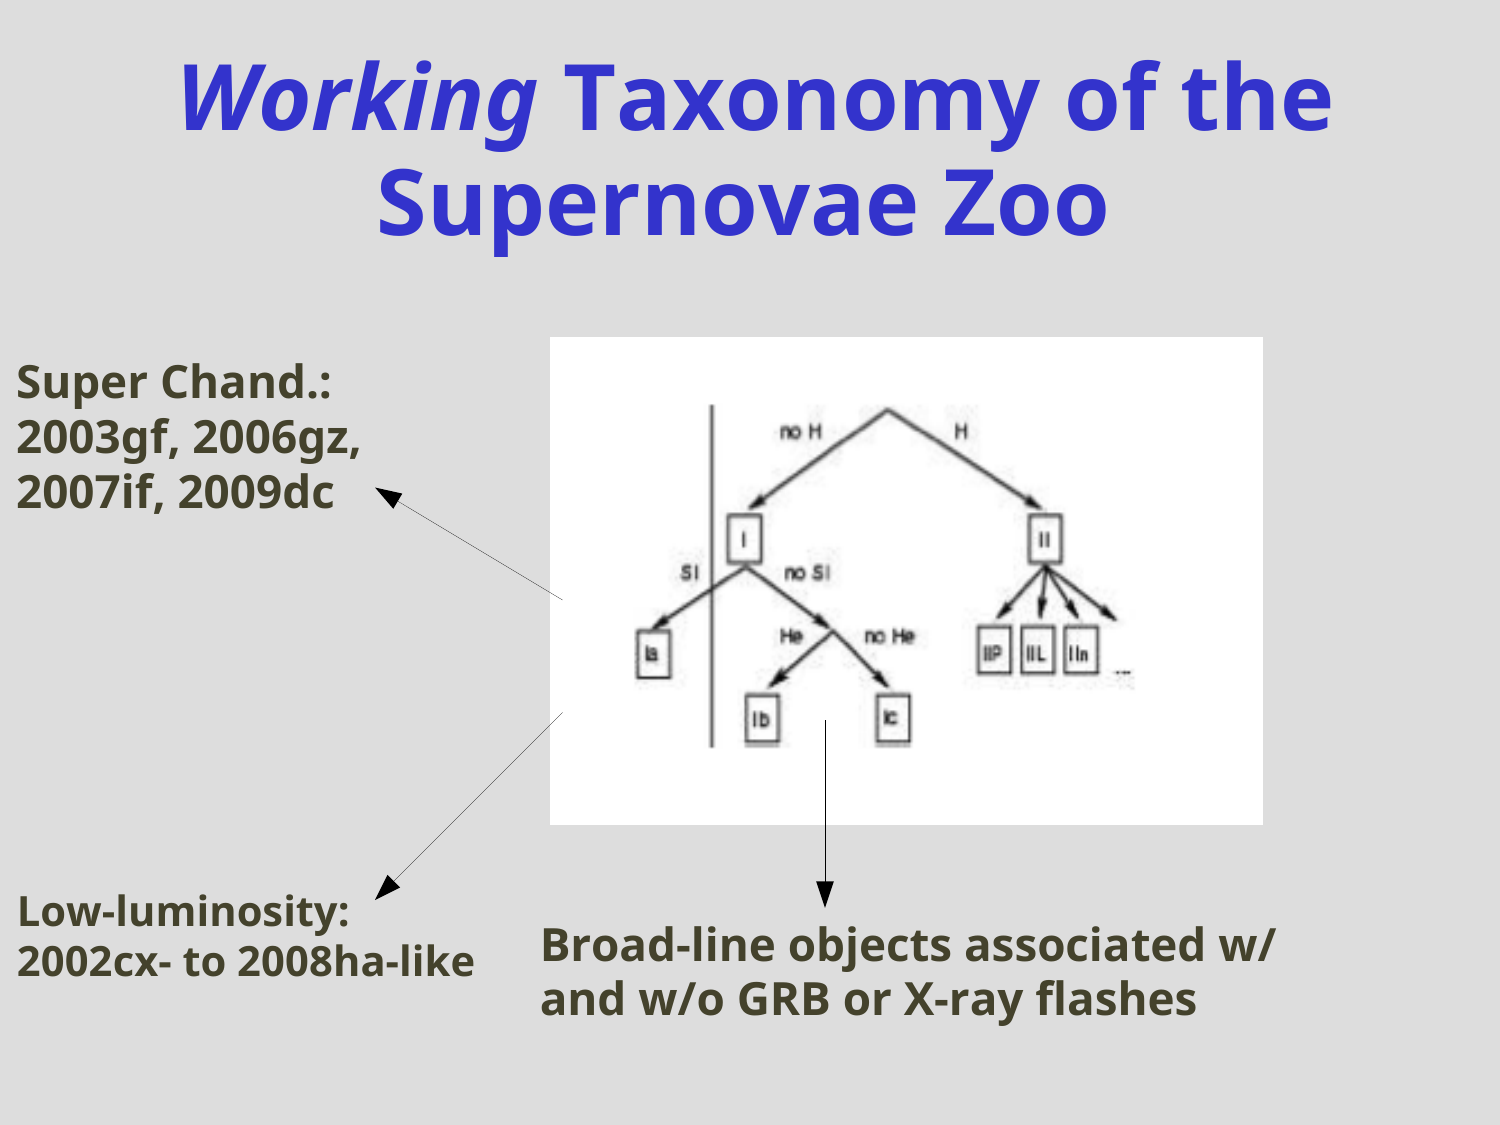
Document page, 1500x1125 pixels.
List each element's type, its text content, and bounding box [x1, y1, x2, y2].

text_box Super Chand.: 2003gf, 2006gz, 2007if, 2009dc [1, 345, 601, 526]
picture [550, 337, 1263, 826]
text_box Low-luminosity: 2002cx- to 2008ha-like [2, 877, 530, 1065]
text_box Working Taxonomy of the Supernovae Zoo [161, 38, 1351, 265]
text_box Broad-line objects associated w/ and w/o GRB or X-ray flashes [525, 907, 1313, 1067]
